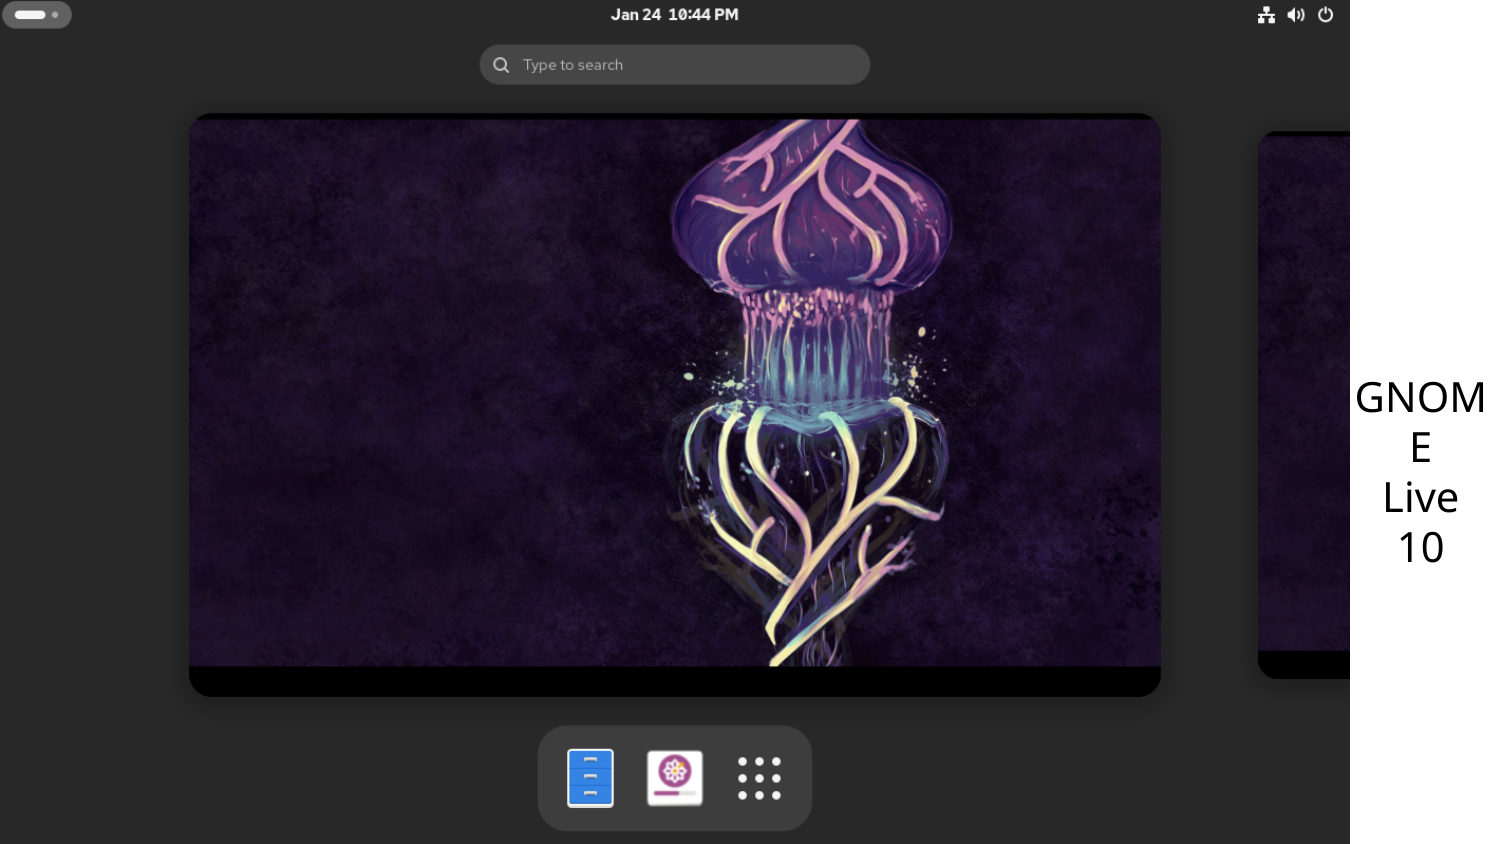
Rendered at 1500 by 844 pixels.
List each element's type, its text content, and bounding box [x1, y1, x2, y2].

text_box GNOME Live 10 [1350, 356, 1500, 587]
picture [0, 0, 1350, 844]
